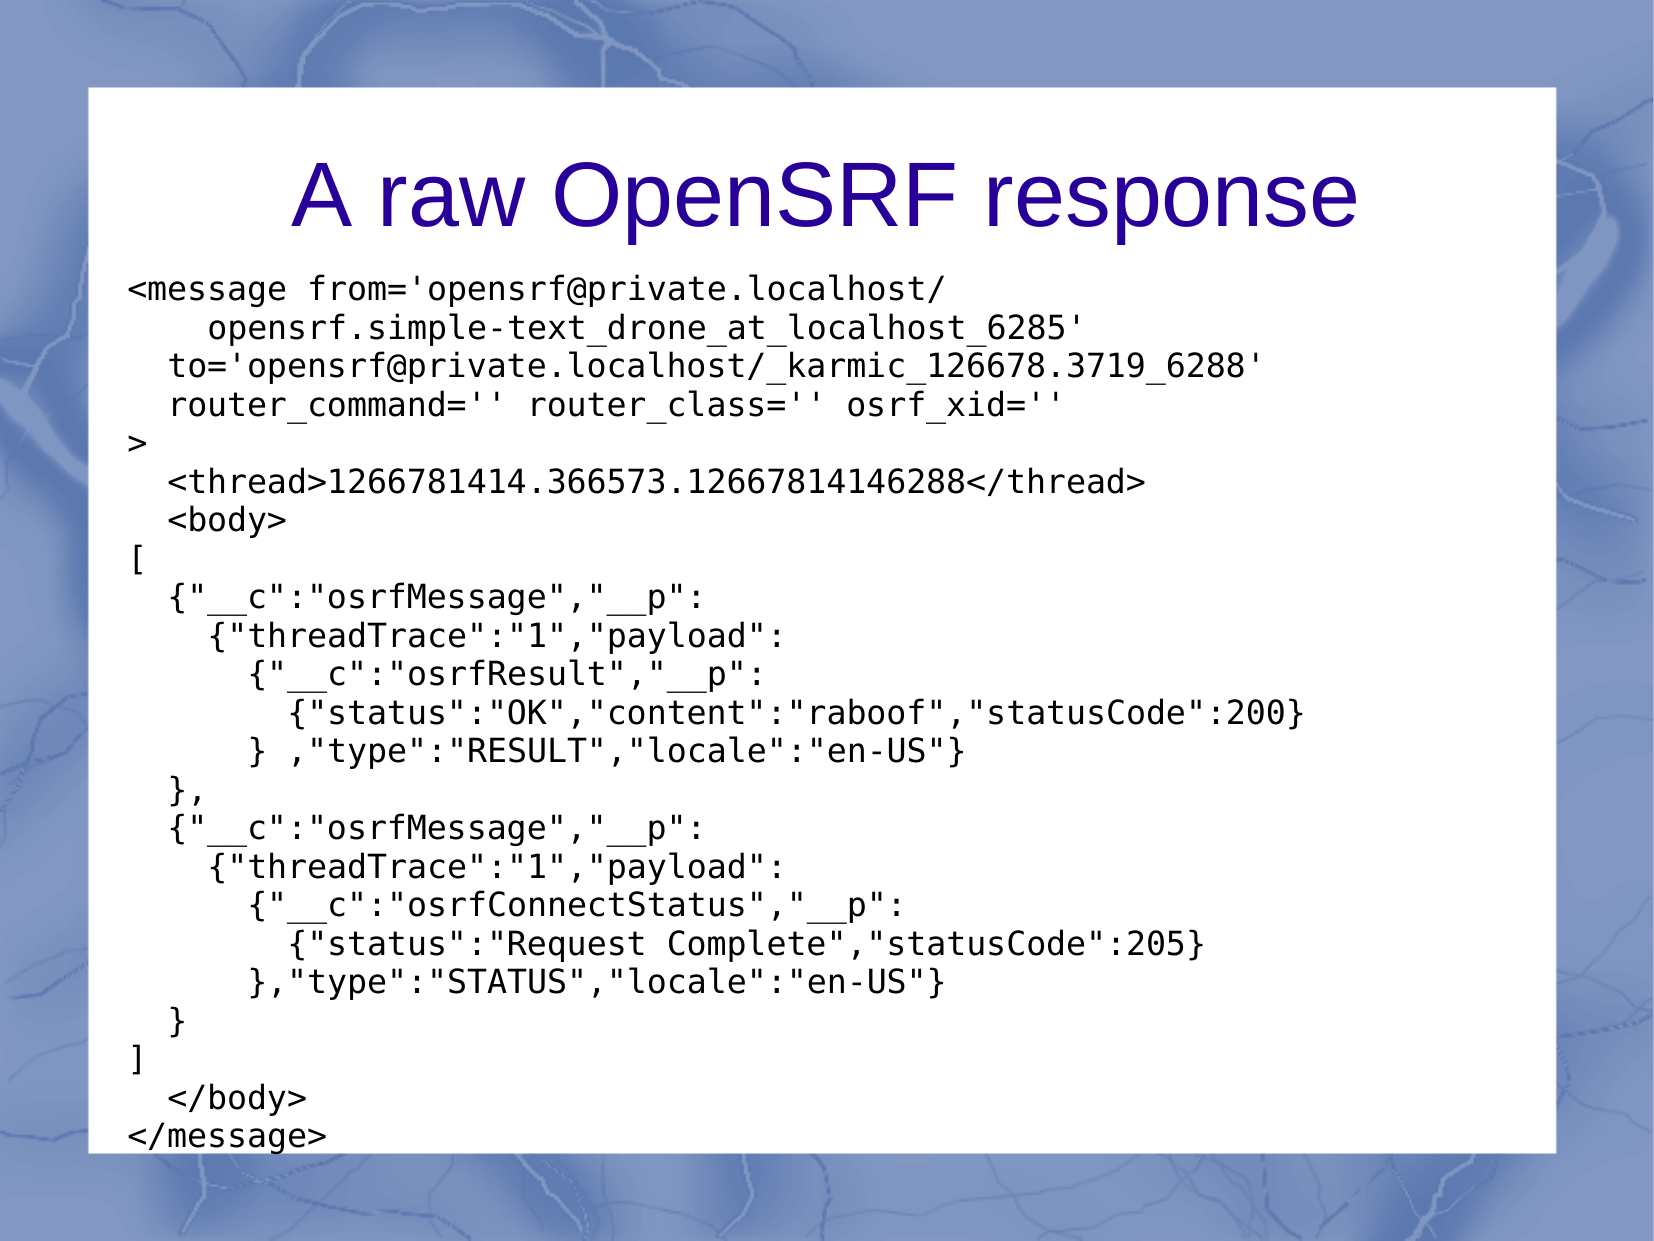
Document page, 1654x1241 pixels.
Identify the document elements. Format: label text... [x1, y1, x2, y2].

text_box <message from='opensrf@private.localhost/ opensrf.simple-text_drone_at_localhost_6285' to='opensrf@private.localhost/_karmic_126678.3719_6288' router_command='' router_class='' osrf_xid='' > <thread>1266781414.366573.12667814146288</thread> <body> [ {"__c":"osrfMessage","__p": {"threadTrace":"1","payload": {"__c":"osrfResult","__p": {"status":"OK","content":"raboof","statusCode":200} } ,"type":"RESULT","locale":"en-US"} }, {"__c":"osrfMessage","__p": {"threadTrace":"1","payload": {"__c":"osrfConnectStatus","__p": {"status":"Request Complete","statusCode":205} },"type":"STATUS","locale":"en-US"} } ] </body> </message> [112, 262, 1576, 1202]
title A raw OpenSRF response [118, 98, 1536, 262]
picture [0, 0, 1654, 1241]
